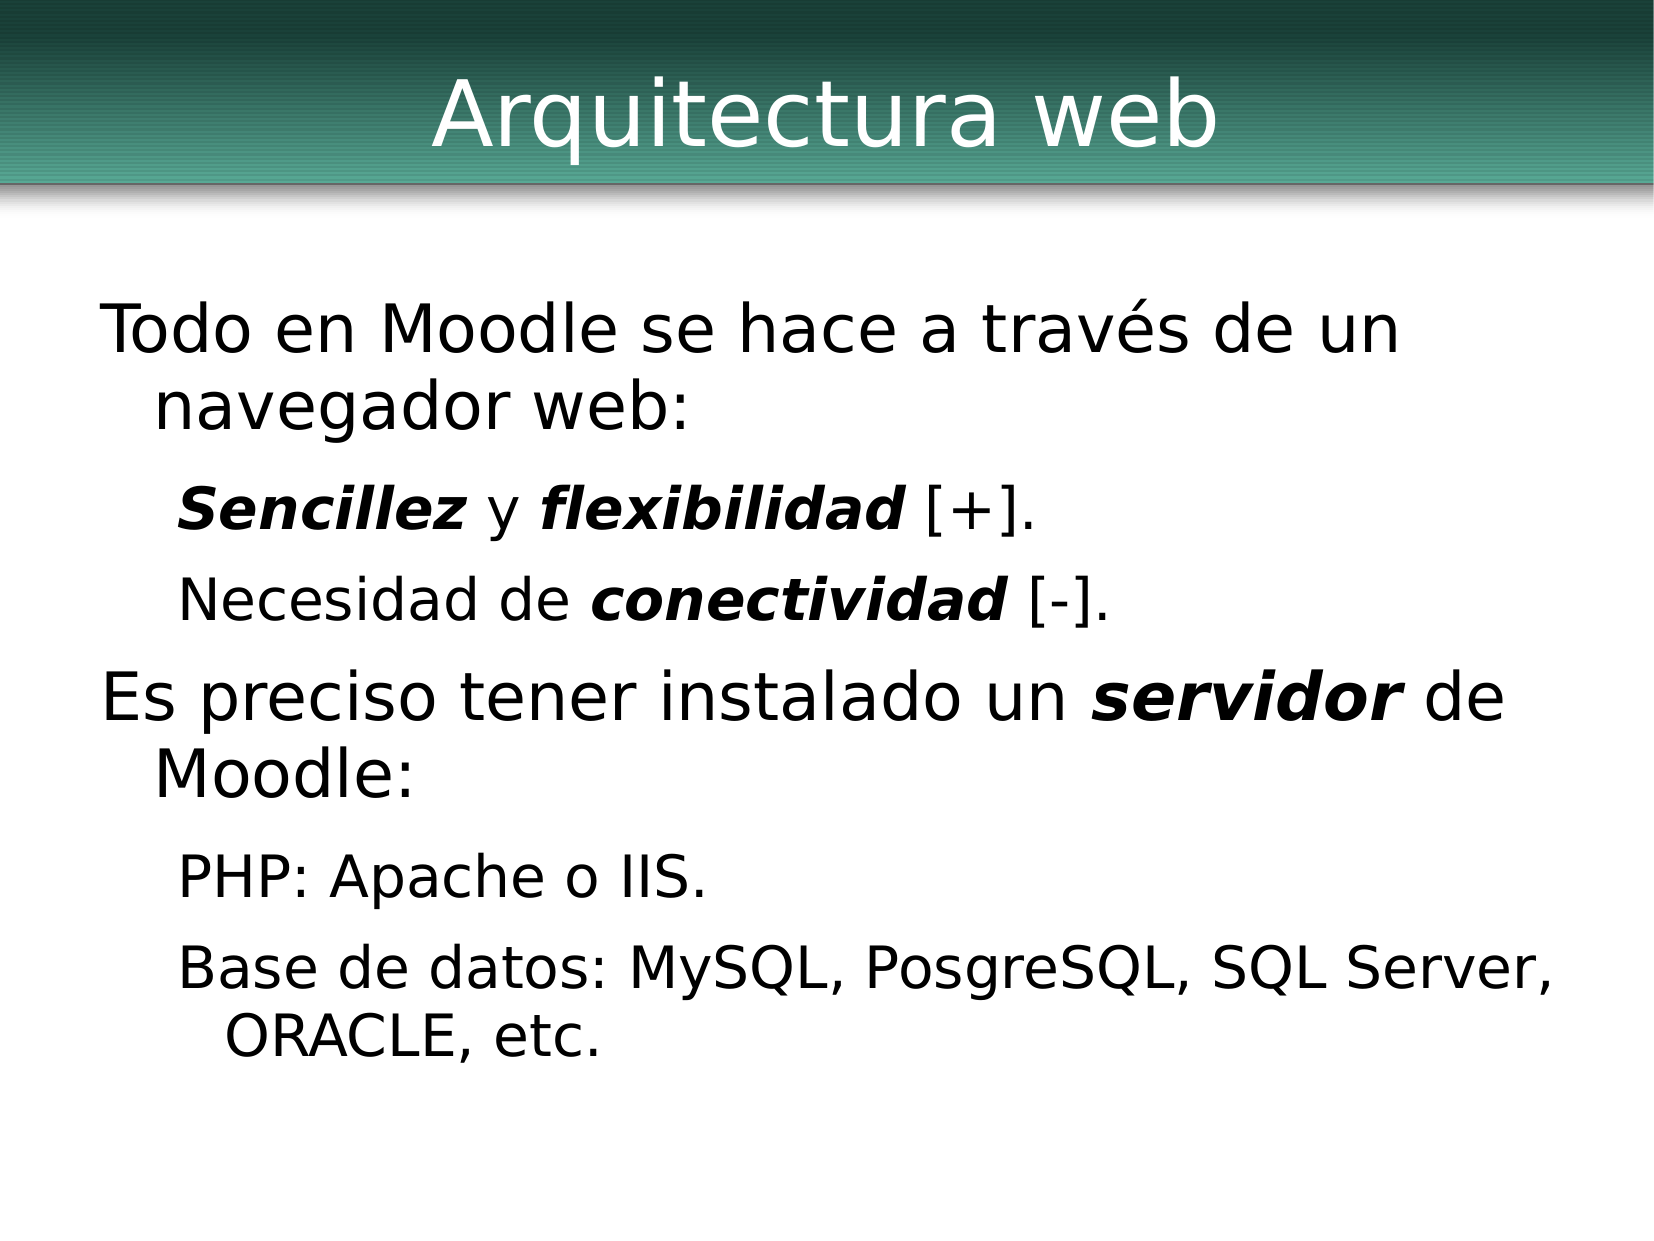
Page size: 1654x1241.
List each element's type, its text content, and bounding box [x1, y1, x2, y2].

title Arquitectura web [82, 11, 1571, 219]
list Todo en Moodle se hace a través de un navegador web: Sencillez y flexibilidad [+]. Necesidad de conectividad [-]. Es preciso tener instalado un servidor de Moodle: PHP: Apache o IIS. Base de datos: MySQL, PosgreSQL, SQL Server, ORACLE, etc. [82, 290, 1571, 1094]
picture [0, 0, 1654, 225]
